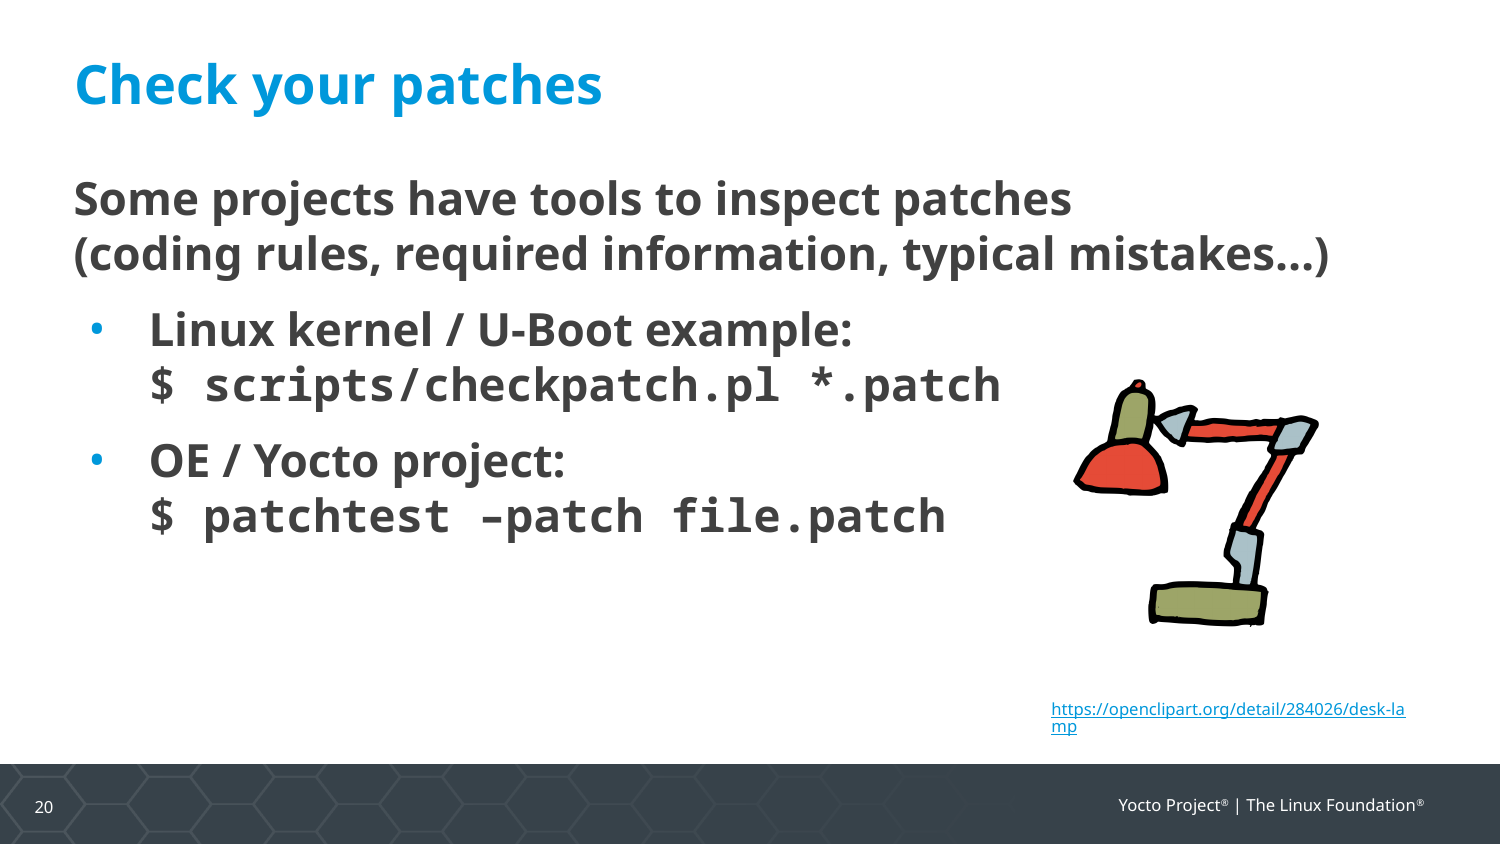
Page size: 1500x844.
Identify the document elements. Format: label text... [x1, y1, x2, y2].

title Check your patches [74, 50, 1425, 160]
text_box https://openclipart.org/detail/284026/desk-lamp [1036, 684, 1425, 738]
picture [0, 0, 1500, 844]
list Some projects have tools to inspect patches (coding rules, required information, typical mistakes…) Linux kernel / U-Boot example: $ scripts/checkpatch.pl *.patch OE / Yocto project: $ patchtest –patch file.patch [73, 169, 1425, 728]
